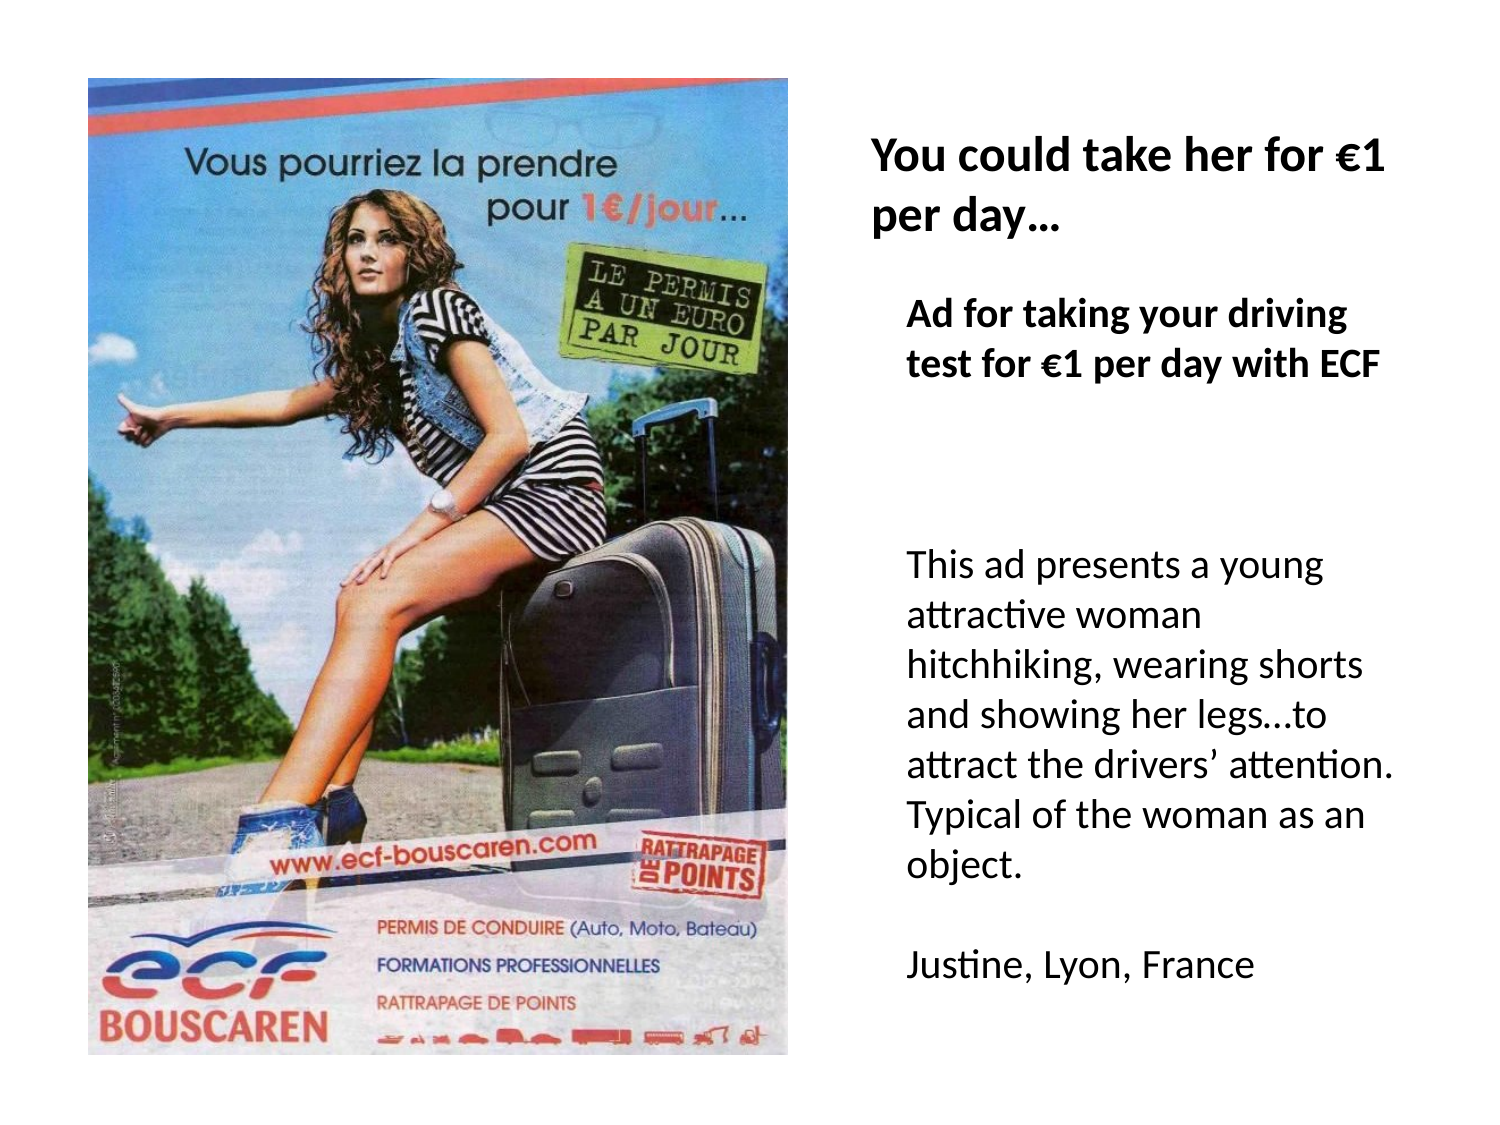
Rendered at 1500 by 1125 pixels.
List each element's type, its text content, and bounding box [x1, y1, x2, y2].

text_box You could take her for €1 per day… [856, 113, 1436, 249]
text_box Ad for taking your driving test for €1 per day with ECF This ad presents a young attractive woman hitchhiking, wearing shorts and showing her legs…to attract the drivers’ attention. Typical of the woman as an object. Justine, Lyon, France [891, 278, 1424, 995]
picture [88, 78, 788, 1055]
